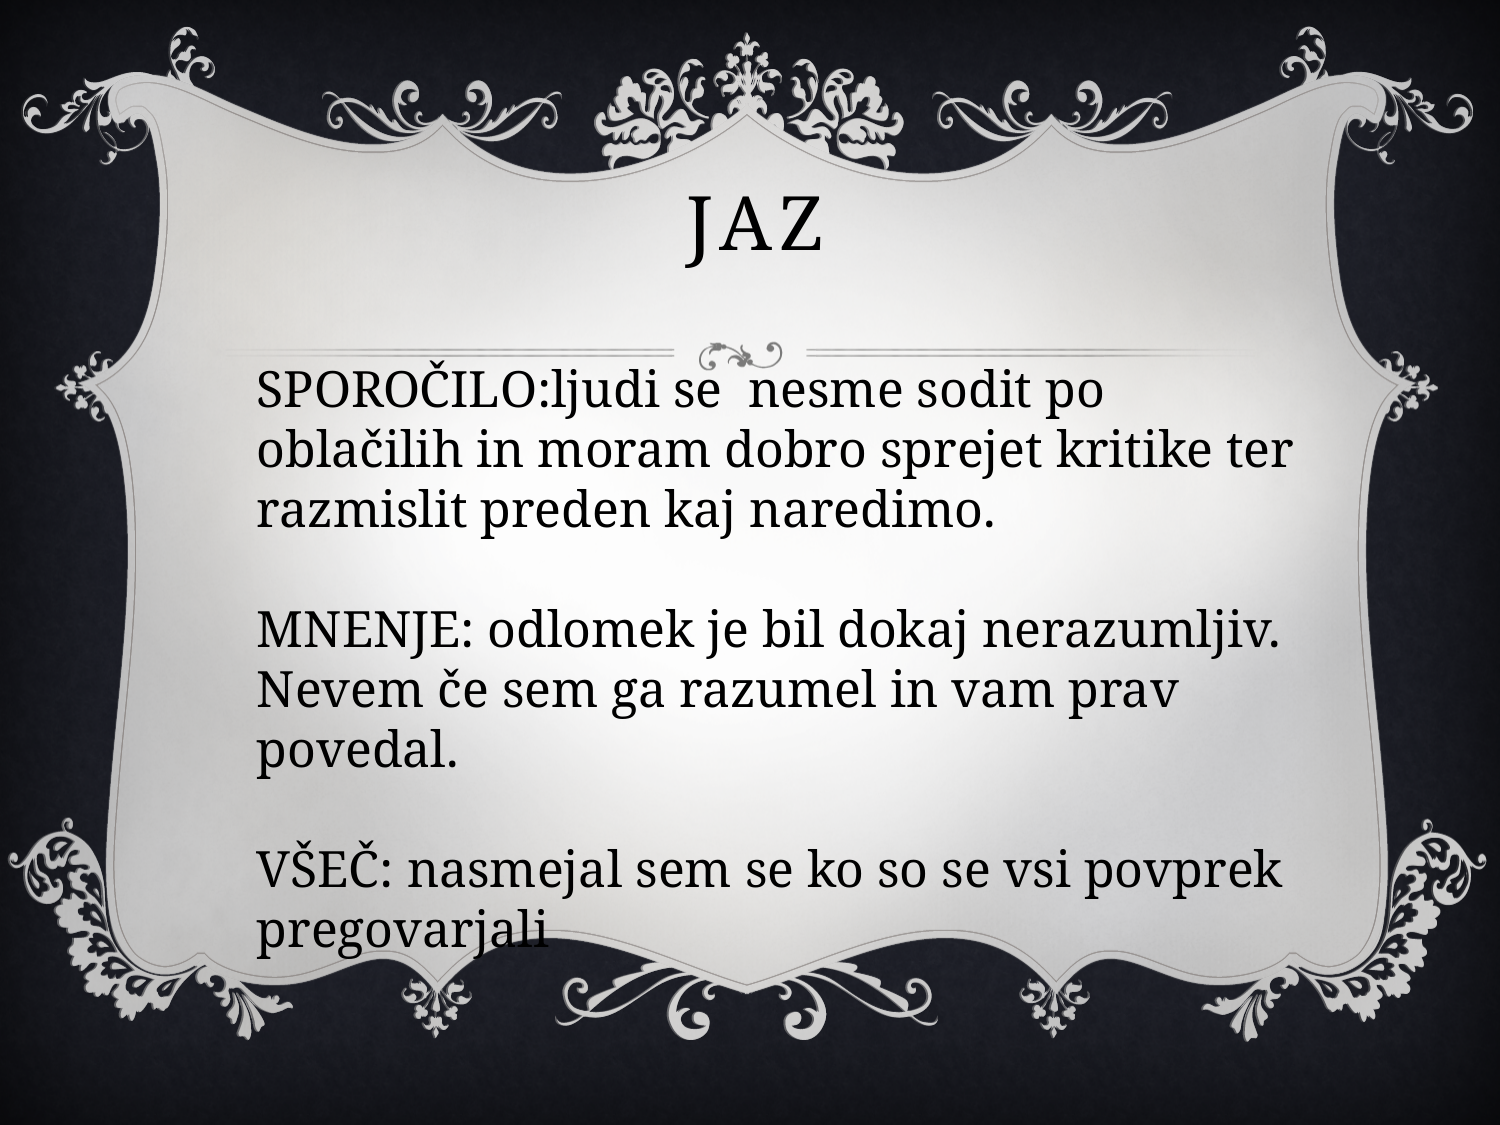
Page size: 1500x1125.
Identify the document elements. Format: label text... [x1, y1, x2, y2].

text_box SPOROČILO:ljudi se nesme sodit po oblačilih in moram dobro sprejet kritike ter razmislit preden kaj naredimo. MNENJE: odlomek je bil dokaj nerazumljiv. Nevem če sem ga razumel in vam prav povedal. VŠEČ: nasmejal sem se ko so se vsi povprek pregovarjali [242, 349, 1317, 965]
title JAZ [230, 160, 1281, 274]
picture [0, 0, 1500, 1125]
